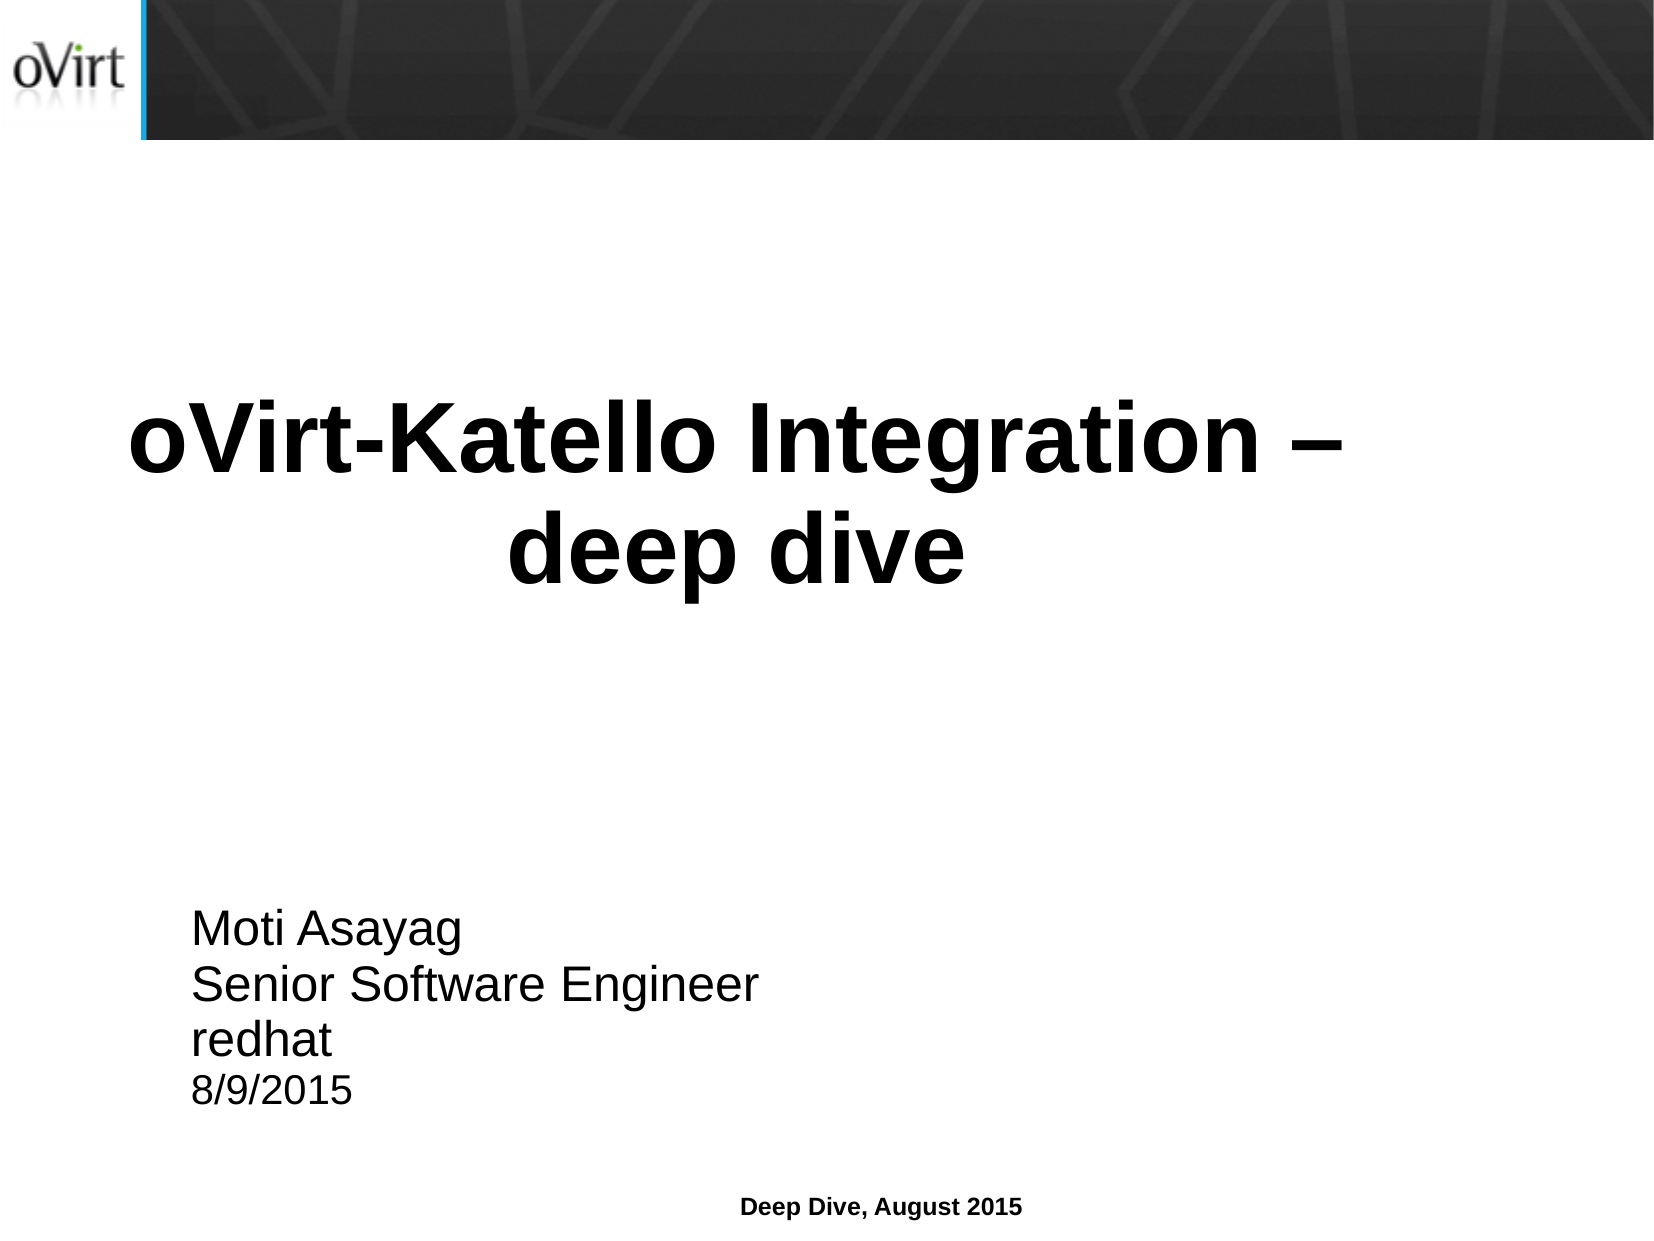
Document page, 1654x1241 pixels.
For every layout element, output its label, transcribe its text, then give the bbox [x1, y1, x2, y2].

picture [0, 0, 1654, 140]
text_box Moti Asayag Senior Software Engineer redhat 8/9/2015 [176, 669, 1549, 1122]
text_box oVirt-Katello Integration – deep dive [112, 374, 1549, 613]
